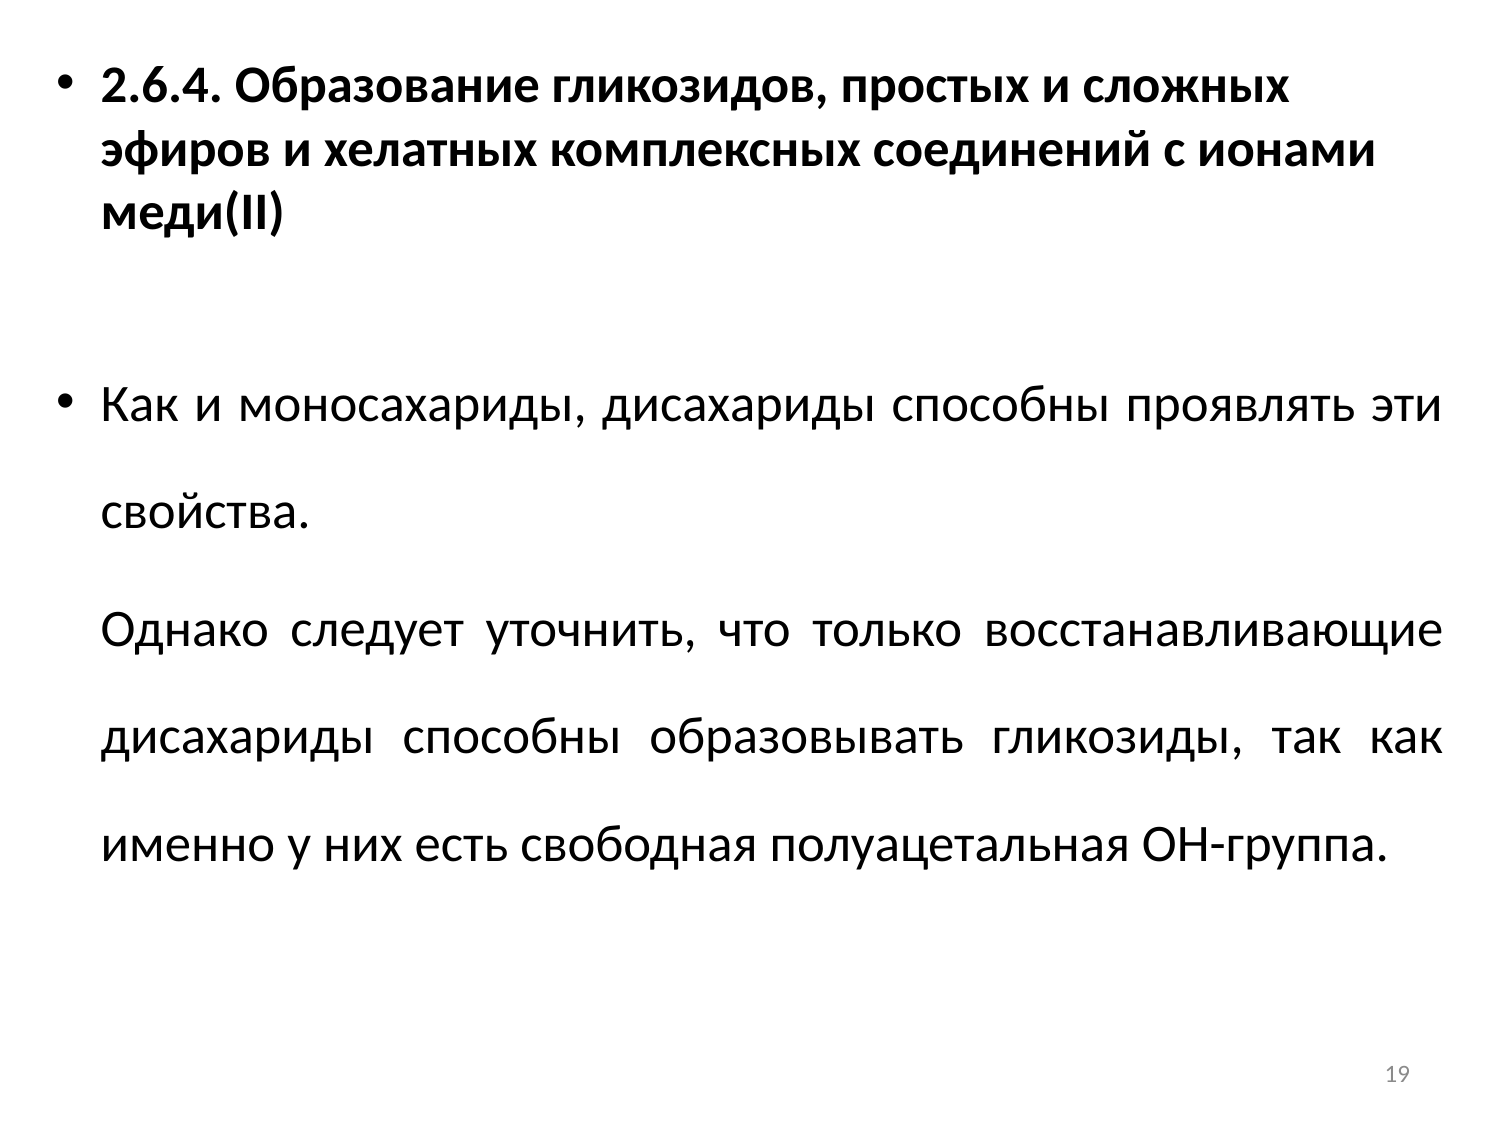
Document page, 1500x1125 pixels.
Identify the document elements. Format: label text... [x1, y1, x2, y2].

slide_number <номер> [1074, 1042, 1425, 1103]
list 2.6.4. Образование гликозидов, простых и сложных эфиров и хелатных комплексных соединений с ионами меди(II) Как и моносахариды, дисахариды способны проявлять эти свойства. Однако следует уточнить, что только восстанавливающие дисахариды способны образовывать гликозиды, так как именно у них есть свободная полуацетальная OH-группа. [41, 42, 1459, 882]
